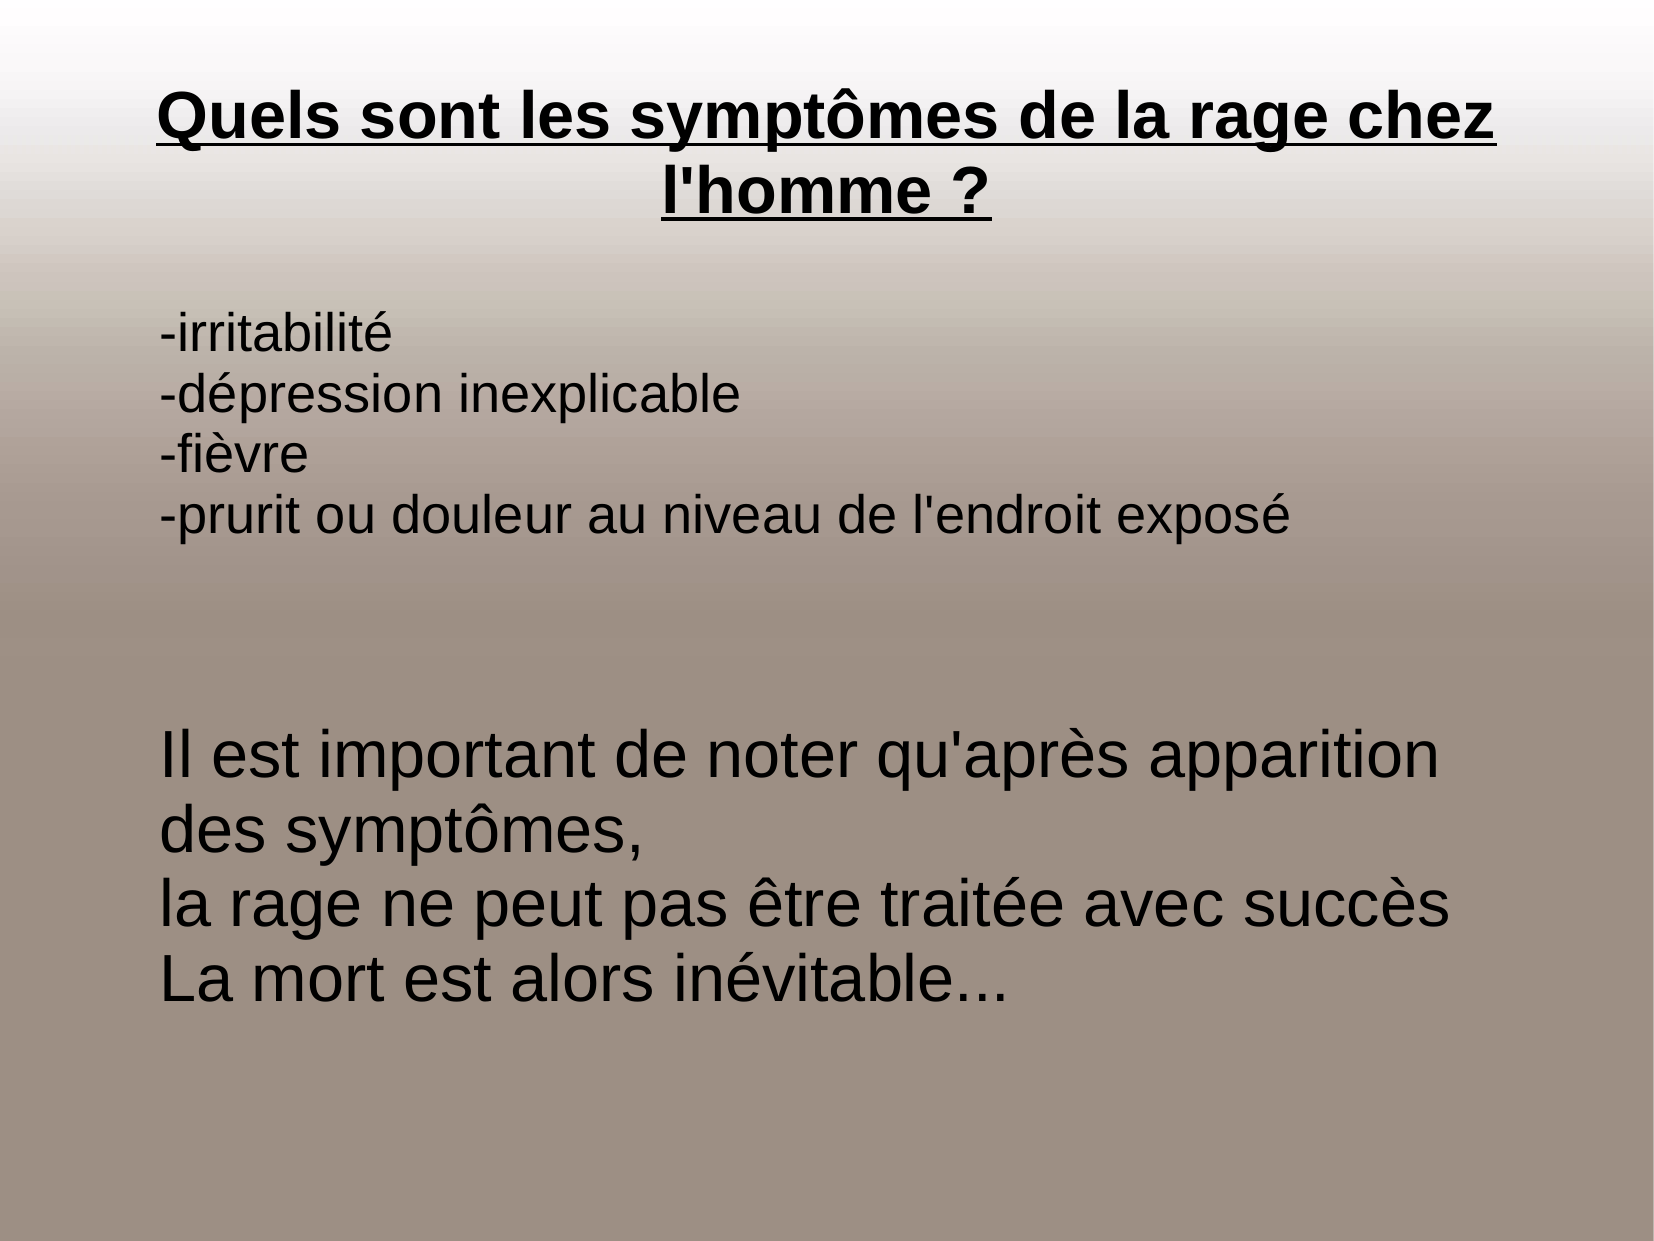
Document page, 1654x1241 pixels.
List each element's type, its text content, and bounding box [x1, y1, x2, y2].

list [82, 290, 1571, 1109]
text_box -irritabilité -dépression inexplicable -fièvre -prurit ou douleur au niveau de l'endroit exposé Il est important de noter qu'après apparition des symptômes, la rage ne peut pas être traitée avec succès La mort est alors inévitable... [144, 295, 1536, 1023]
title Quels sont les symptômes de la rage chez l'homme ? [82, 49, 1571, 257]
picture [0, 0, 1654, 1241]
